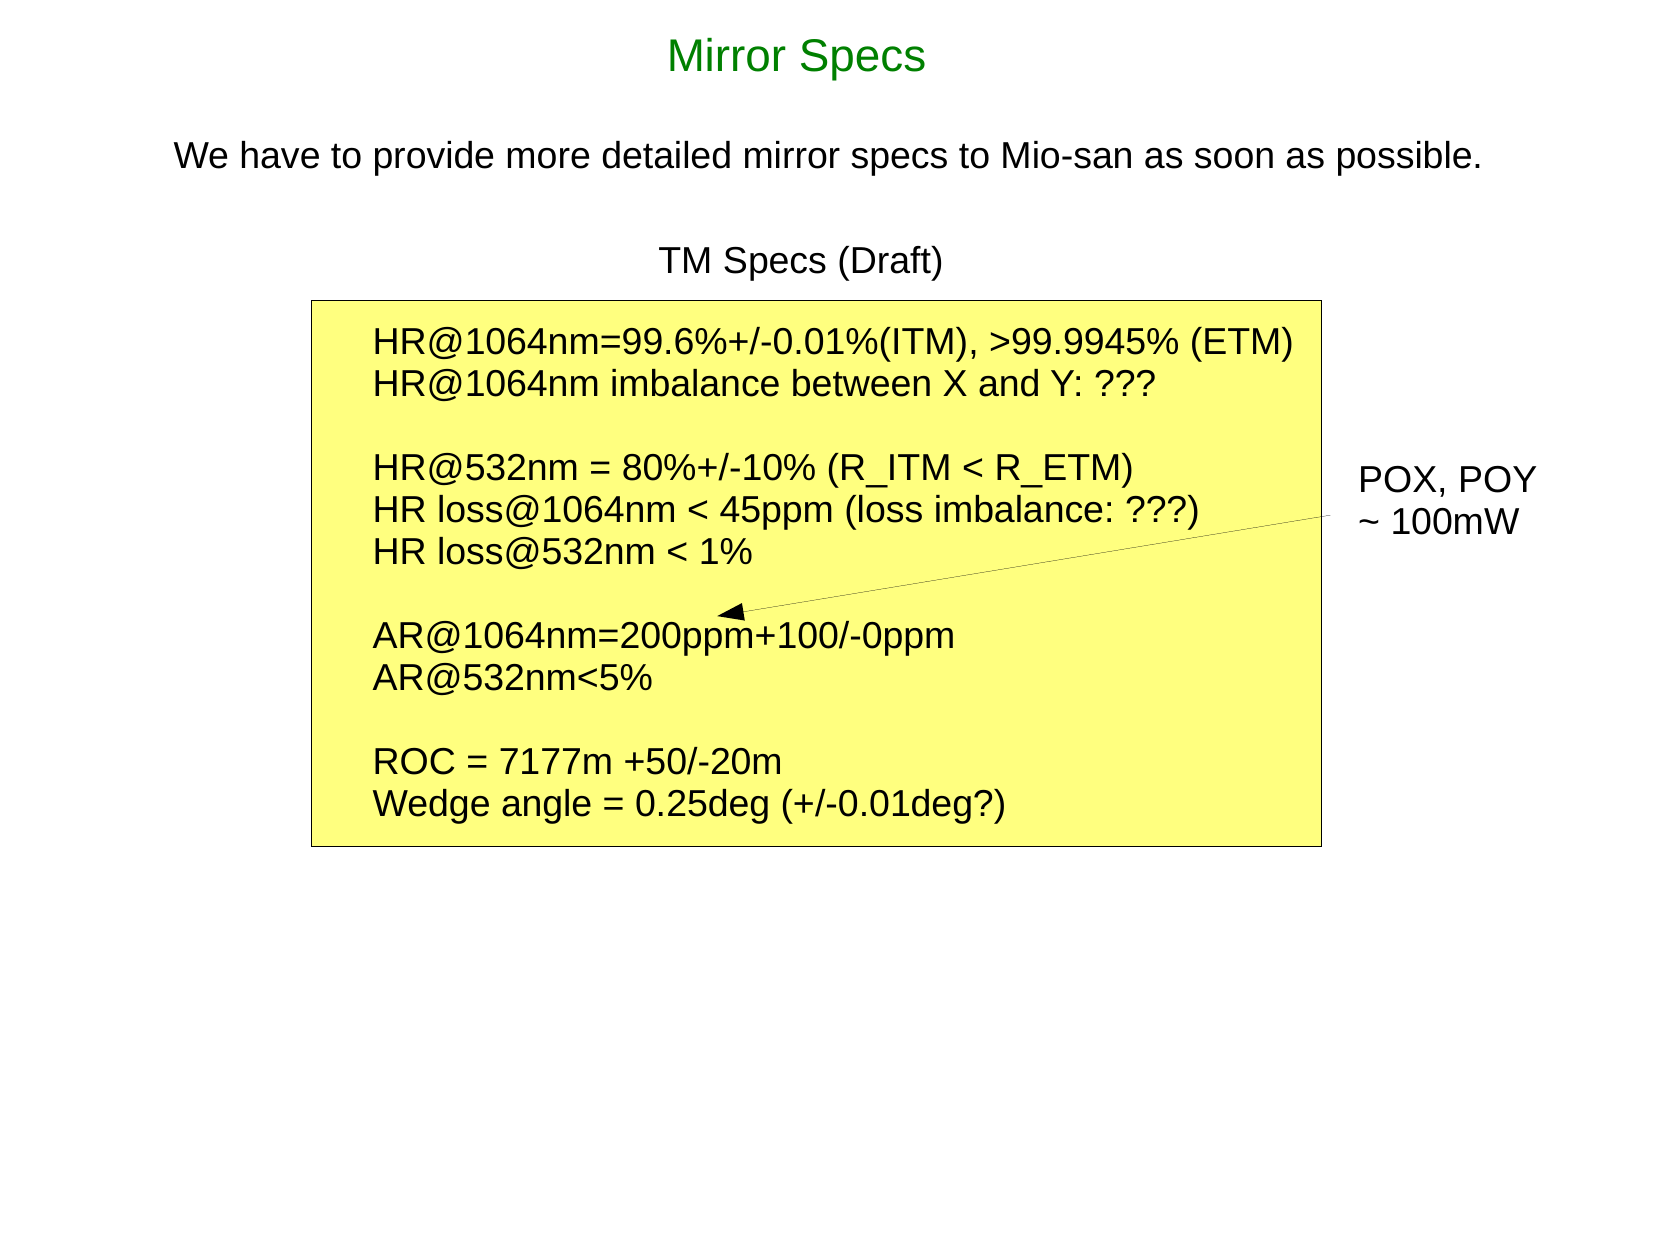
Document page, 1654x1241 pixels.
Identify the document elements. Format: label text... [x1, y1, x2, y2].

text_box We have to provide more detailed mirror specs to Mio-san as soon as possible. [158, 126, 1499, 184]
text_box POX, POY ~ 100mW [1343, 450, 1553, 555]
text_box Mirror Specs [652, 23, 942, 90]
text_box TM Specs (Draft) [643, 232, 959, 290]
text_box HR@1064nm=99.6%+/-0.01%(ITM), >99.9945% (ETM) HR@1064nm imbalance between X and Y: ??? HR@532nm = 80%+/-10% (R_ITM < R_ETM) HR loss@1064nm < 45ppm (loss imbalance: ???) HR loss@532nm < 1% AR@1064nm=200ppm+100/-0ppm AR@532nm<5% ROC = 7177m +50/-20m Wedge angle = 0.25deg (+/-0.01deg?) [357, 313, 1310, 827]
text_box [311, 300, 1322, 847]
